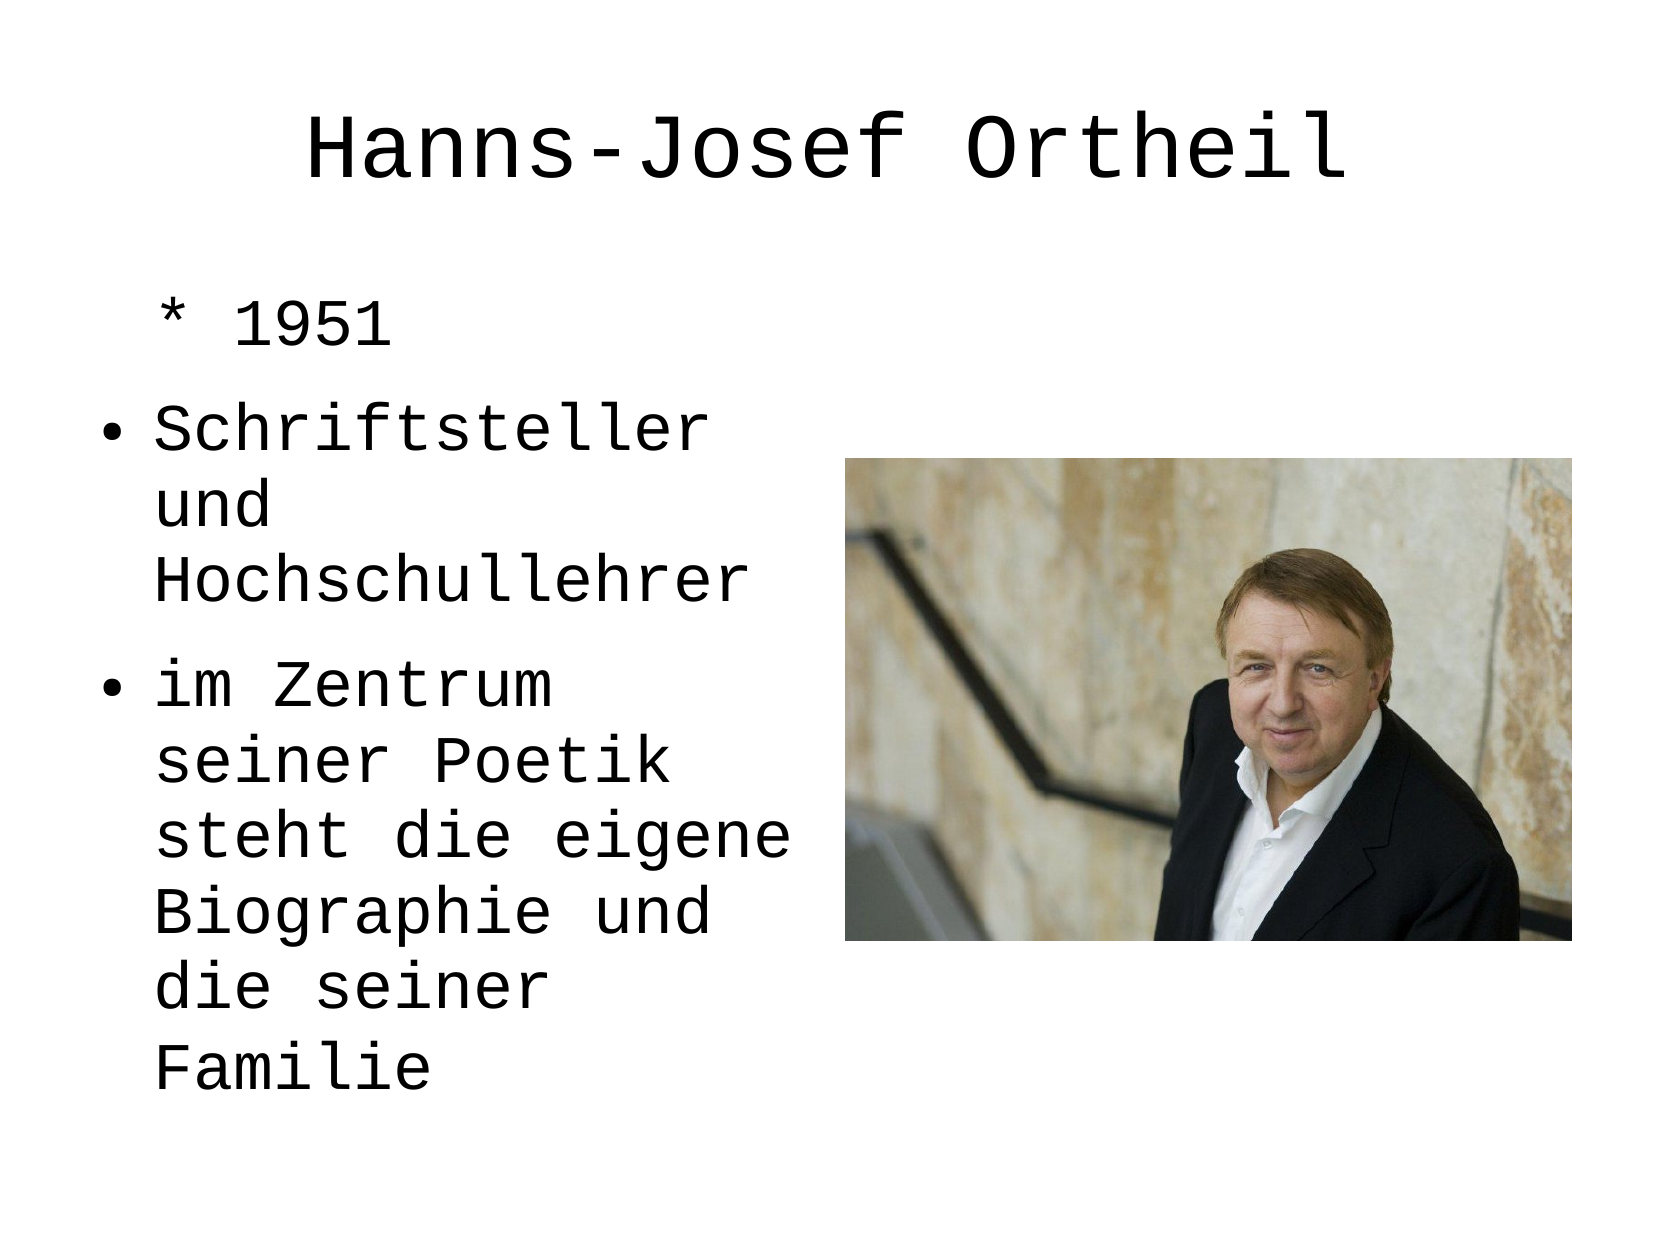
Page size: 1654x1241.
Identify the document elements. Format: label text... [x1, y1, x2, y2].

title Hanns-Josef Ortheil [82, 49, 1571, 257]
list * 1951 Schriftsteller und Hochschullehrer im Zentrum seiner Poetik steht die eigene Biographie und die seiner Familie [82, 290, 809, 1110]
picture [845, 458, 1572, 941]
